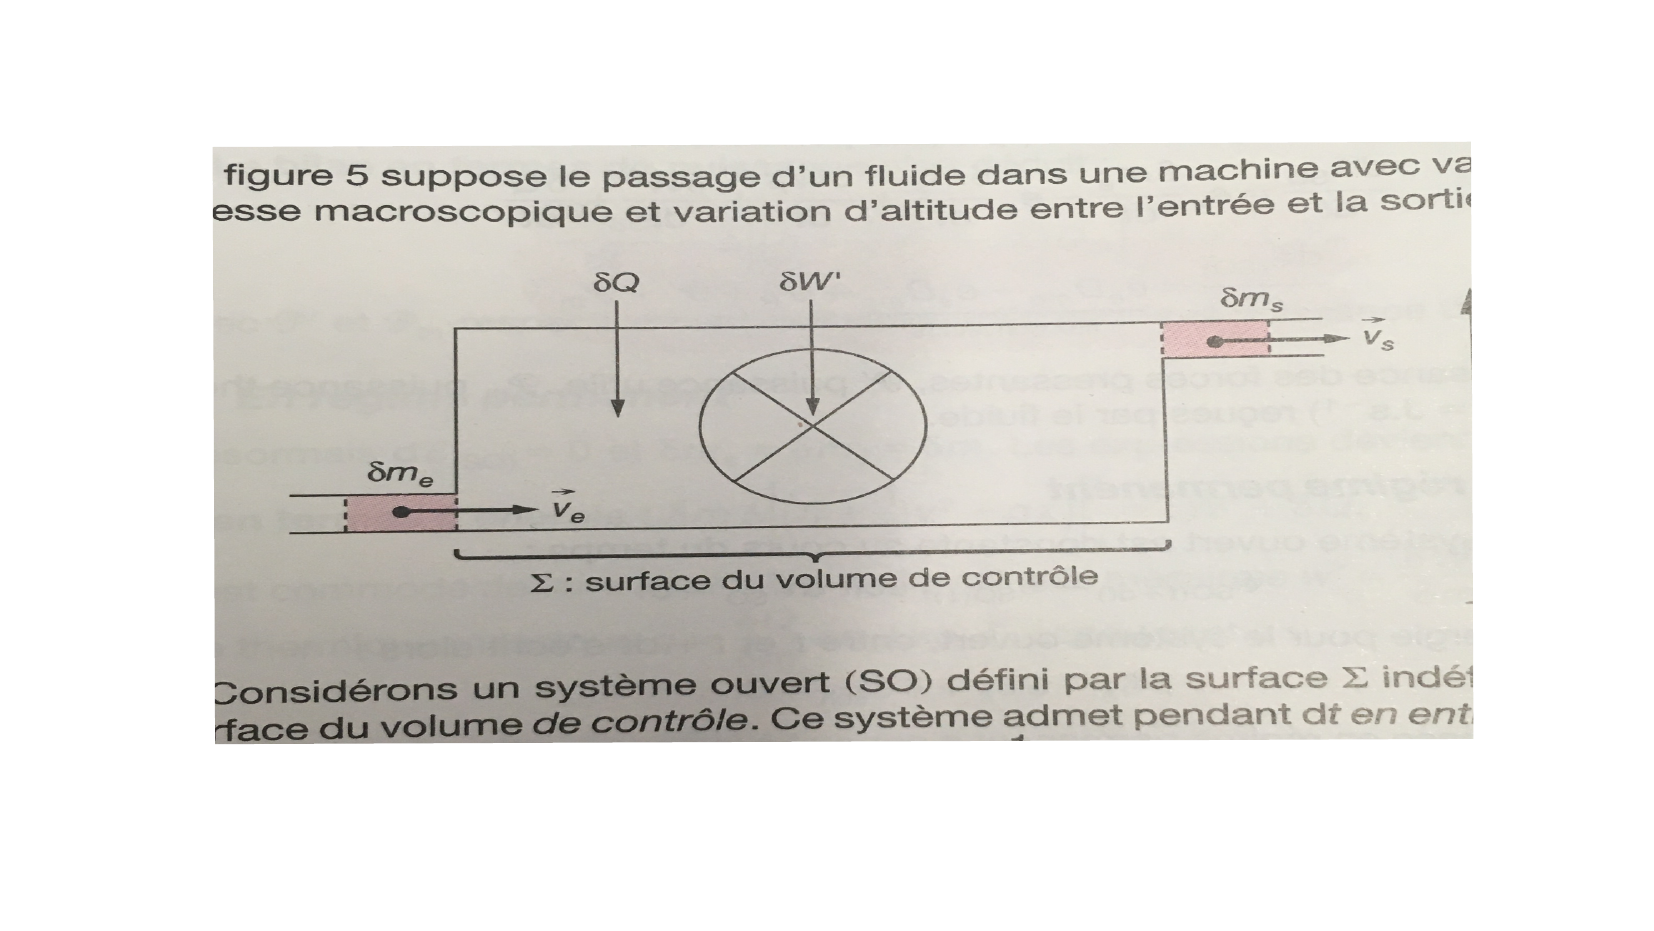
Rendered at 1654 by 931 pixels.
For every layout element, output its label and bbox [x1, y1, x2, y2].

picture [212, 141, 1474, 745]
